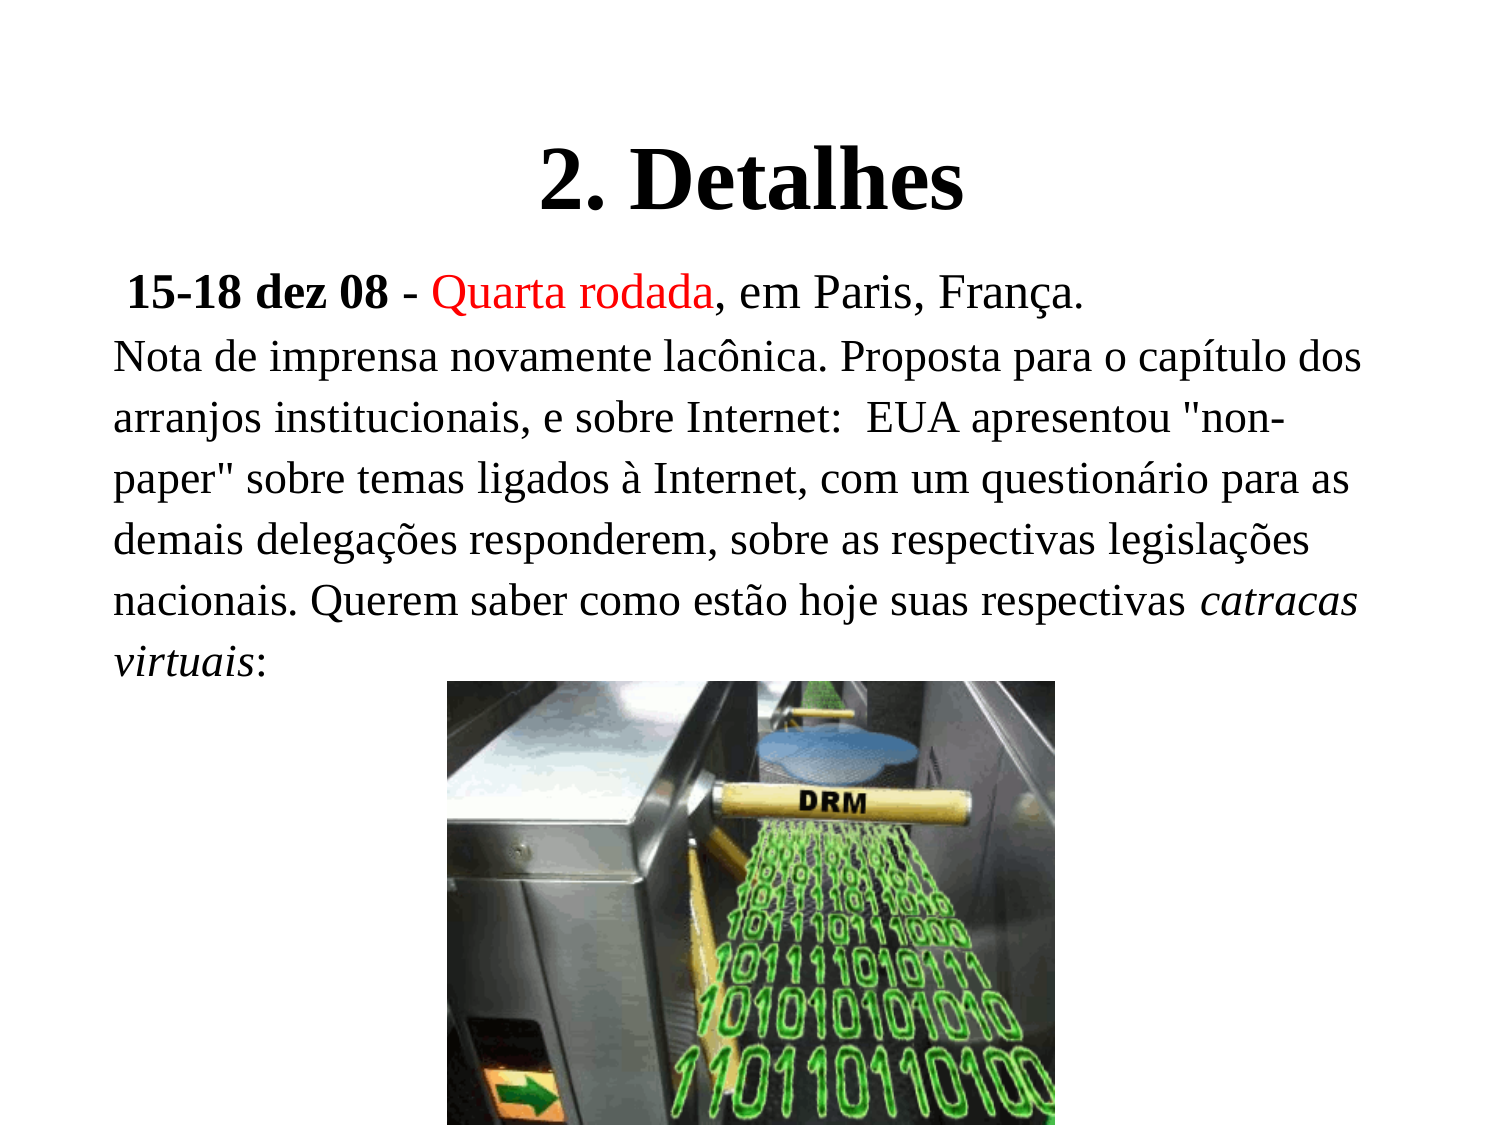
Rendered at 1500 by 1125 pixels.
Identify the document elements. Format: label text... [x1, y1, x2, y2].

title 2. Detalhes [87, 52, 1416, 307]
picture [447, 681, 1055, 1125]
text_box 15-18 dez 08 - Quarta rodada, em Paris, França. Nota de imprensa novamente lacônica. Proposta para o capítulo dos arranjos institucionais, e sobre Internet: EUA apresentou "non-paper" sobre temas ligados à Internet, com um questionário para as demais delegações responderem, sobre as respectivas legislações nacionais. Querem saber como estão hoje suas respectivas catracas virtuais: [98, 245, 1425, 695]
